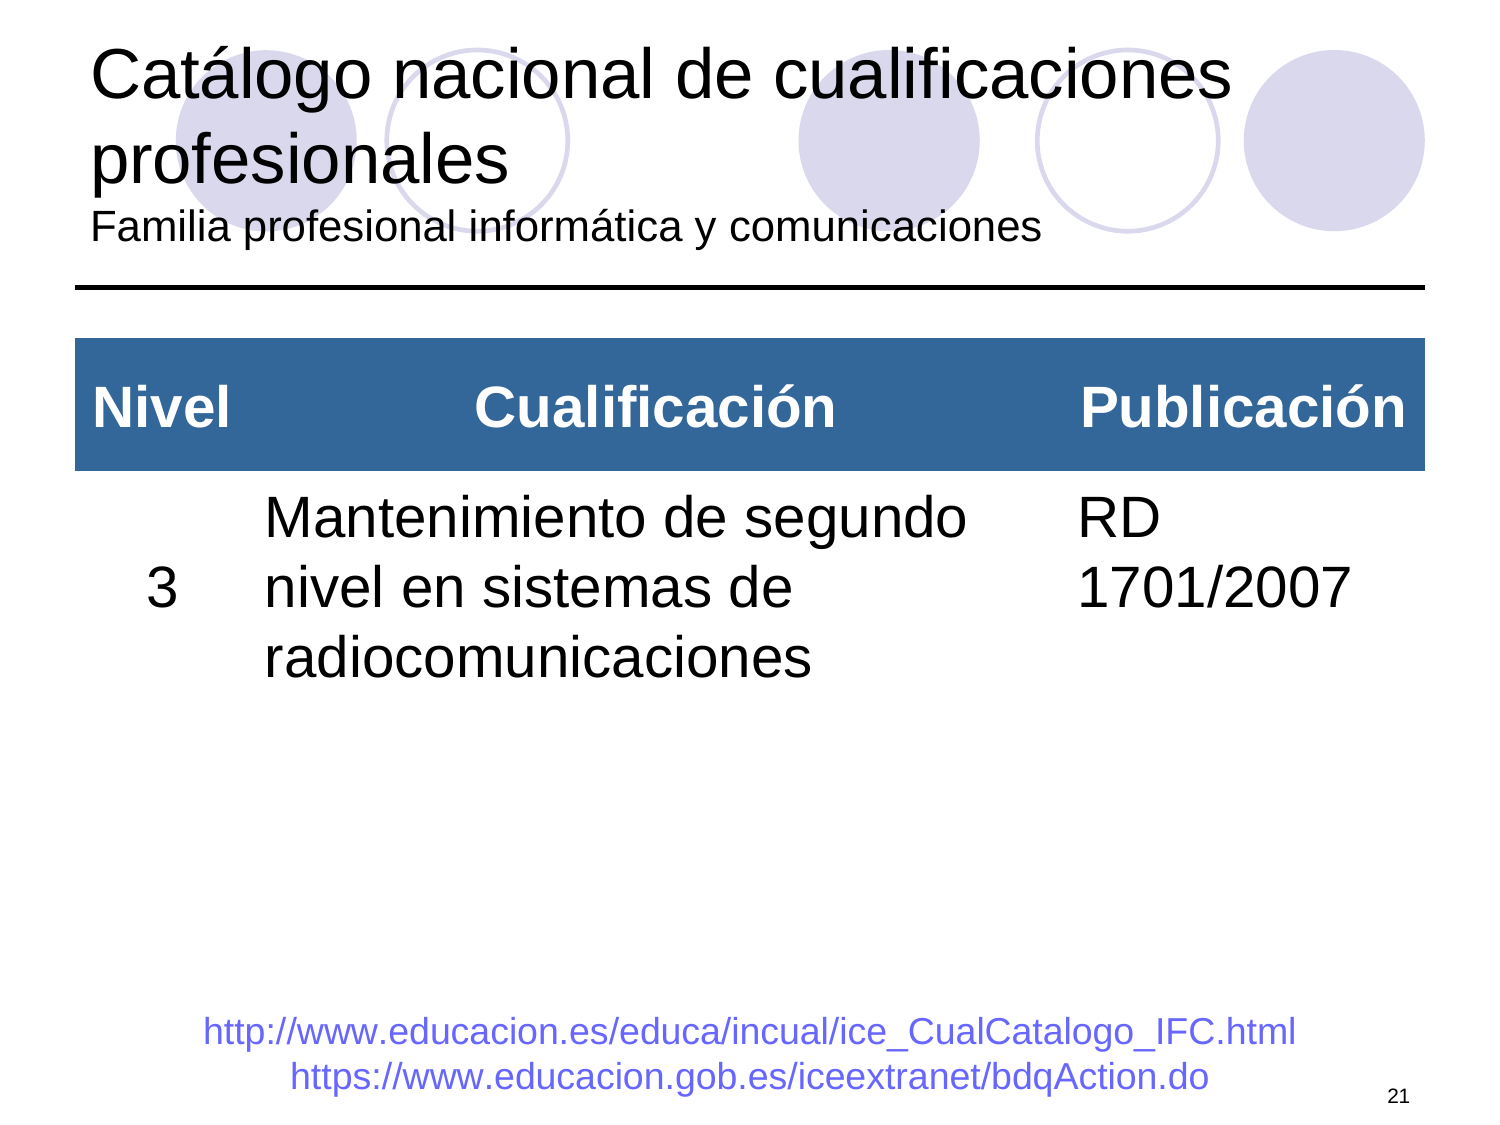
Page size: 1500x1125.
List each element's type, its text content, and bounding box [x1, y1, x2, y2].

table_cell 3 [75, 471, 250, 697]
table_cell Mantenimiento de segundo nivel en sistemas de radiocomunicaciones [250, 471, 1063, 697]
table_header Publicación [1063, 338, 1425, 471]
table_header Nivel [75, 338, 250, 471]
text_box http://www.educacion.es/educa/incual/ice_CualCatalogo_IFC.html https://www.educacion.gob.es/iceextranet/bdqAction.do [0, 999, 1500, 1125]
table_cell RD 1701/2007 [1063, 471, 1425, 697]
title Catálogo nacional de cualificaciones profesionales Familia profesional informática y comunicaciones [75, 20, 1426, 258]
table_header Cualificación [250, 338, 1063, 471]
